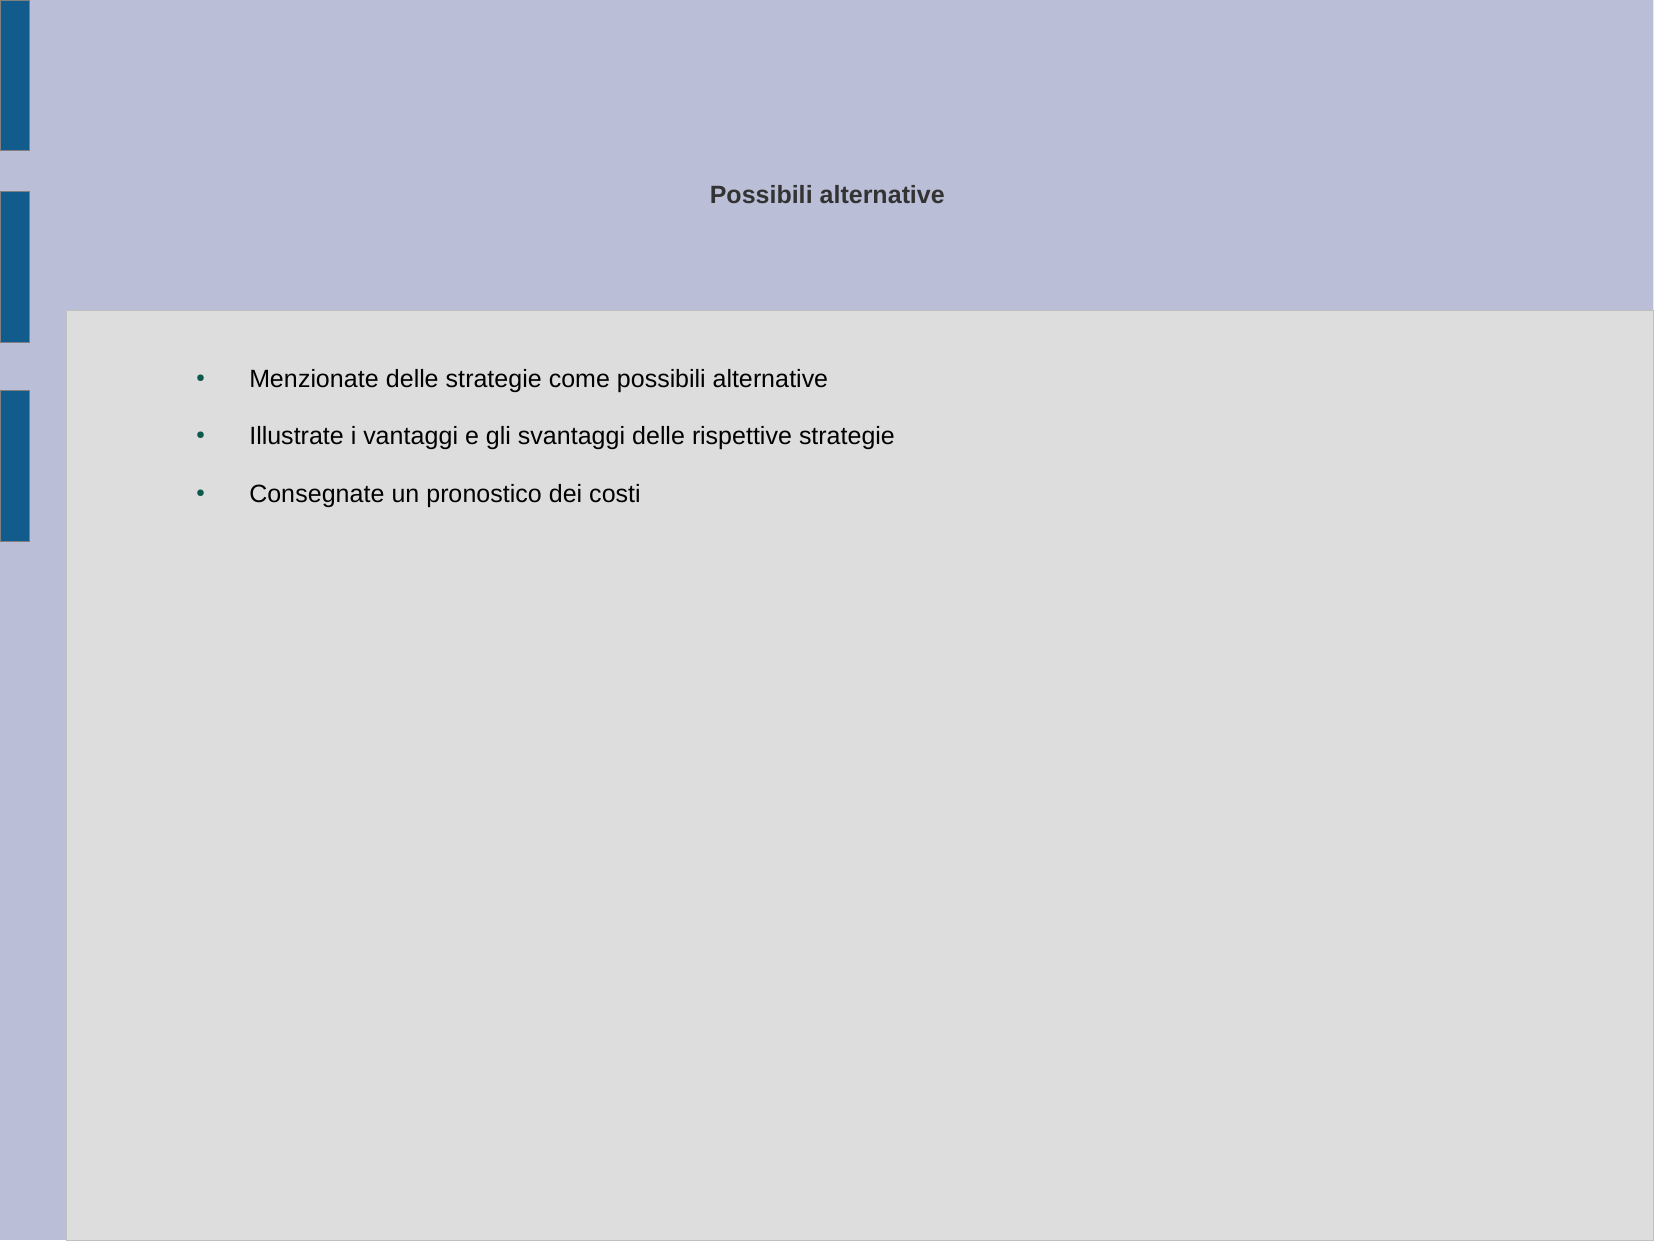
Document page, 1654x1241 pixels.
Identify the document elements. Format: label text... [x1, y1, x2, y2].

list Menzionate delle strategie come possibili alternative Illustrate i vantaggi e gli svantaggi delle rispettive strategie Consegnate un pronostico dei costi [178, 364, 1570, 1147]
title Possibili alternative [121, 91, 1534, 299]
